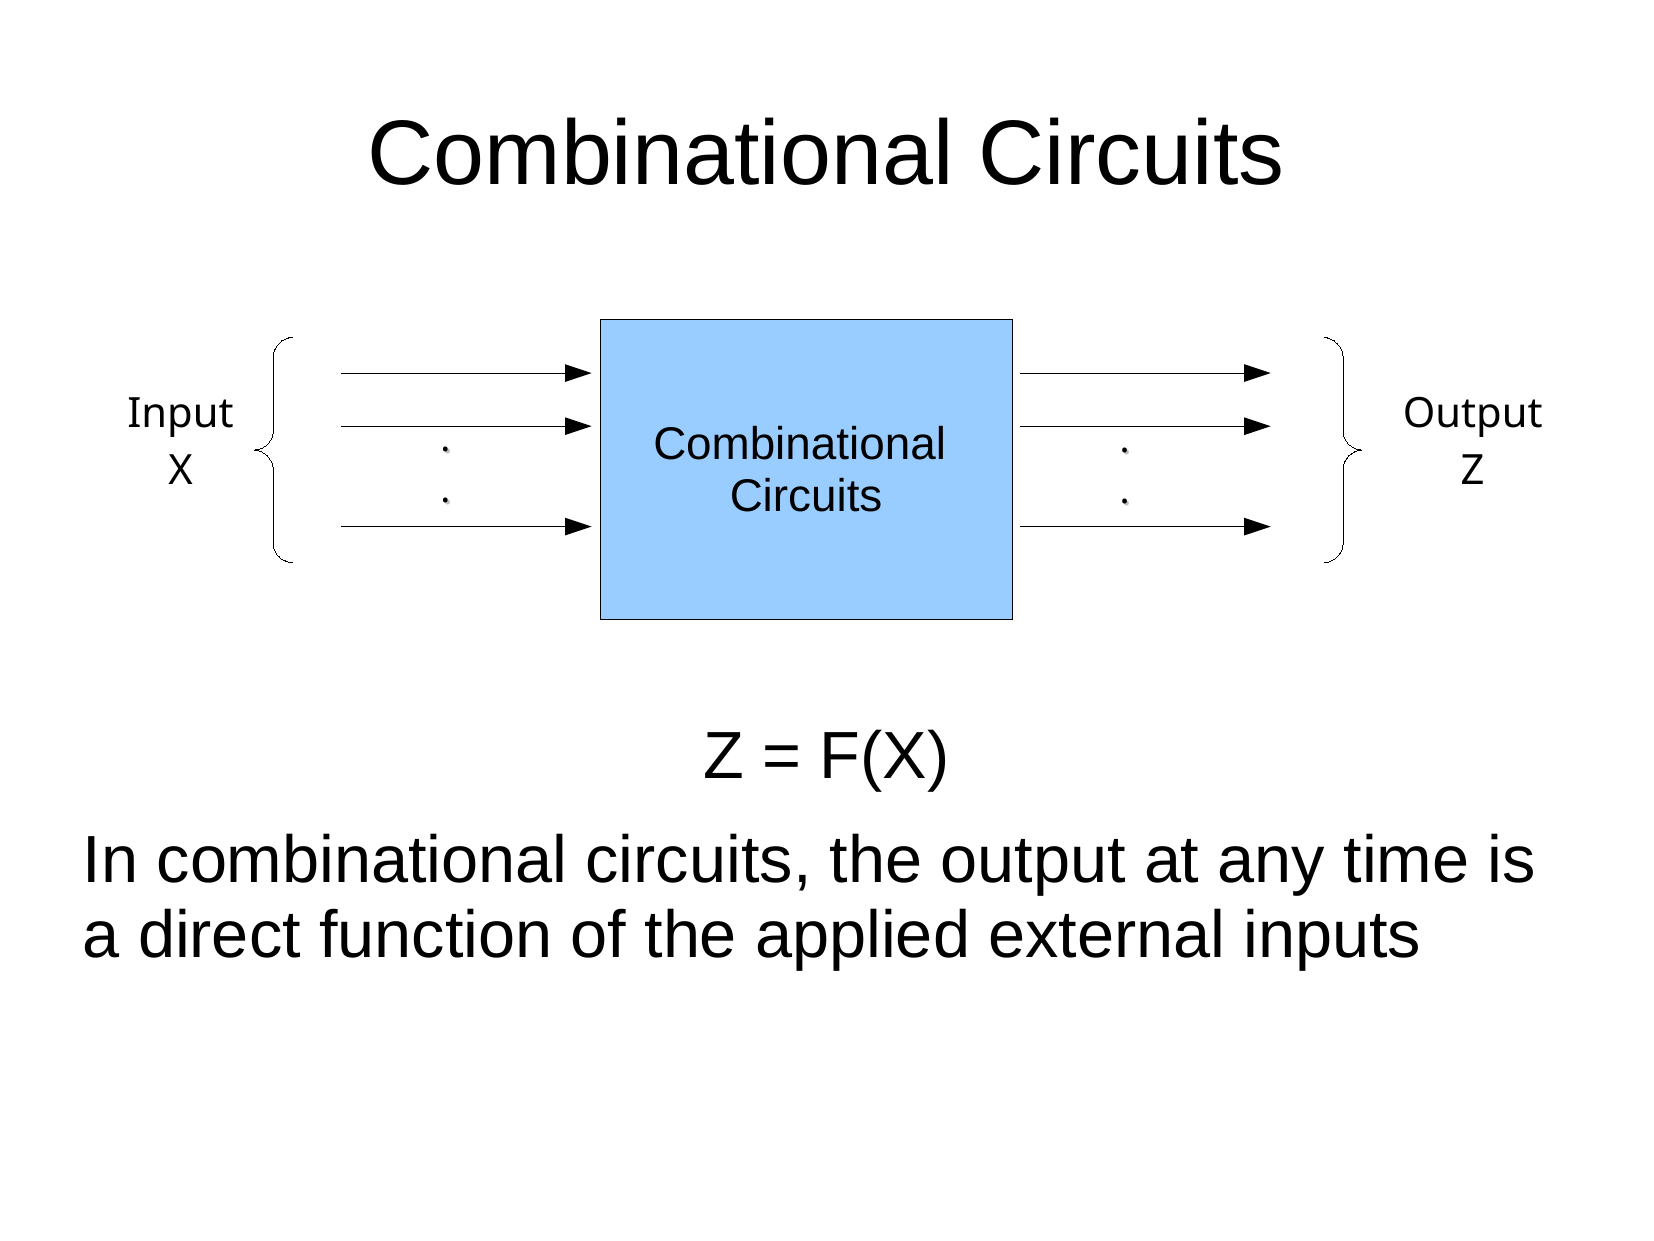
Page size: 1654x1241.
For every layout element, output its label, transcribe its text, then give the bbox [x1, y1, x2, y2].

text_box Combinational Circuits [600, 319, 1013, 620]
text_box Output Z [1388, 375, 1573, 508]
text_box . . [425, 404, 470, 526]
text_box Input X [112, 375, 261, 508]
title Combinational Circuits [82, 49, 1571, 257]
text_box . . [1104, 404, 1149, 526]
list Z = F(X) In combinational circuits, the output at any time is a direct function of the applied external inputs [82, 717, 1571, 1094]
